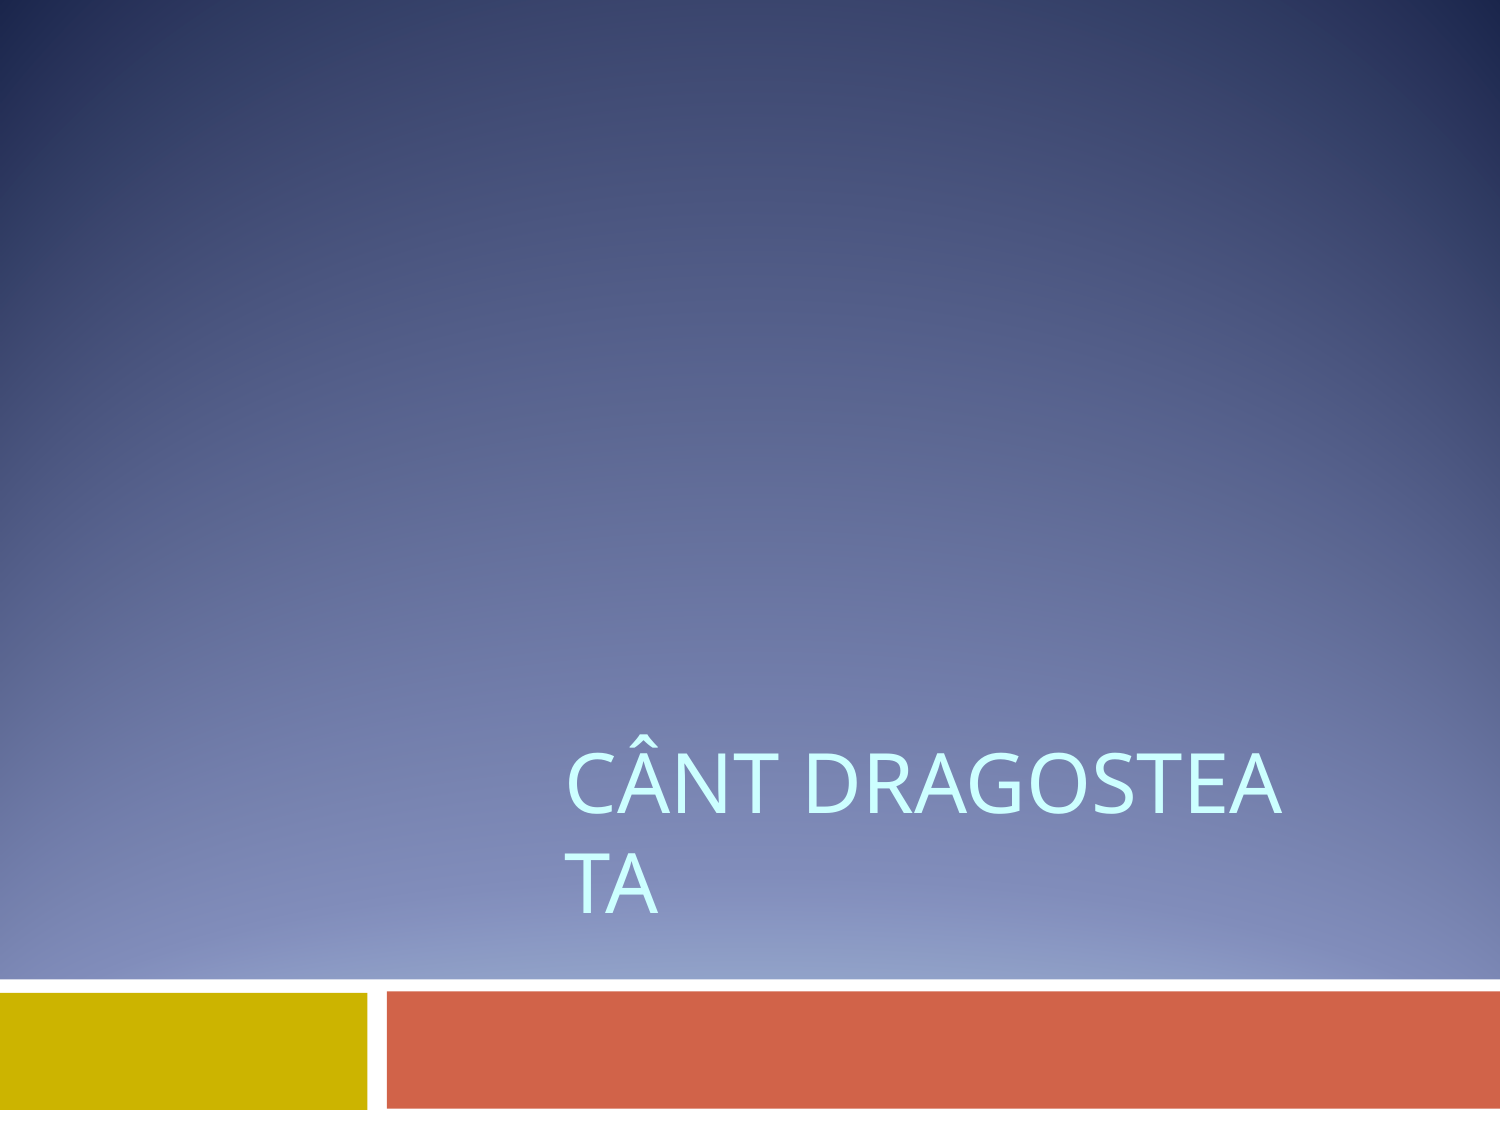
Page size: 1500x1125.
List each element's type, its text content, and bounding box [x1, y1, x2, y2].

title CÂNT DRAGOSTEA TA [550, 637, 1388, 938]
picture [0, 0, 1500, 979]
